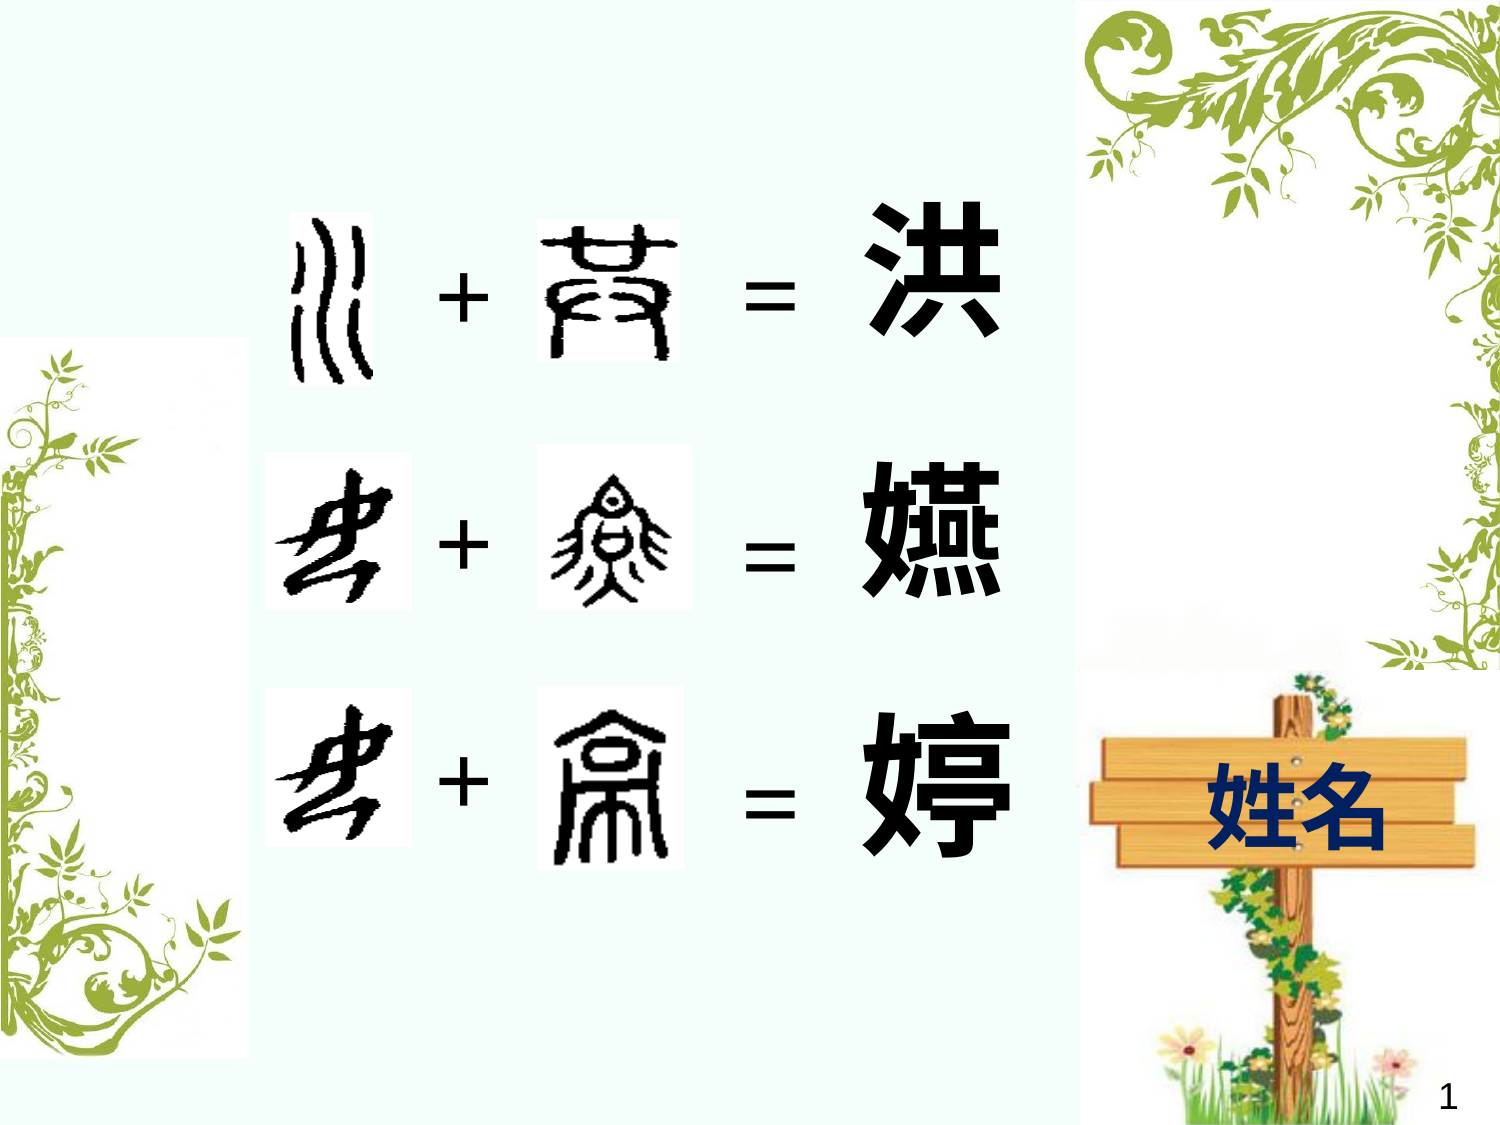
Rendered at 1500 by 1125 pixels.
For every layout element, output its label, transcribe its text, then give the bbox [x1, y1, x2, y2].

text_box 婷 [844, 680, 1010, 894]
text_box 洪 [845, 173, 1020, 363]
picture [537, 220, 680, 362]
text_box 1 [1423, 1064, 1483, 1125]
picture [290, 213, 373, 386]
text_box + [419, 704, 538, 847]
picture [0, 338, 249, 1059]
picture [265, 688, 412, 847]
picture [537, 444, 691, 610]
text_box 嬿 [844, 432, 1034, 625]
text_box + [419, 220, 537, 362]
picture [265, 452, 412, 610]
text_box 姓名 [1187, 740, 1412, 870]
picture [537, 686, 684, 870]
text_box = [726, 220, 857, 362]
text_box = [726, 728, 844, 870]
text_box = [726, 480, 844, 622]
picture [1075, 1, 1500, 1125]
text_box + [419, 468, 537, 610]
